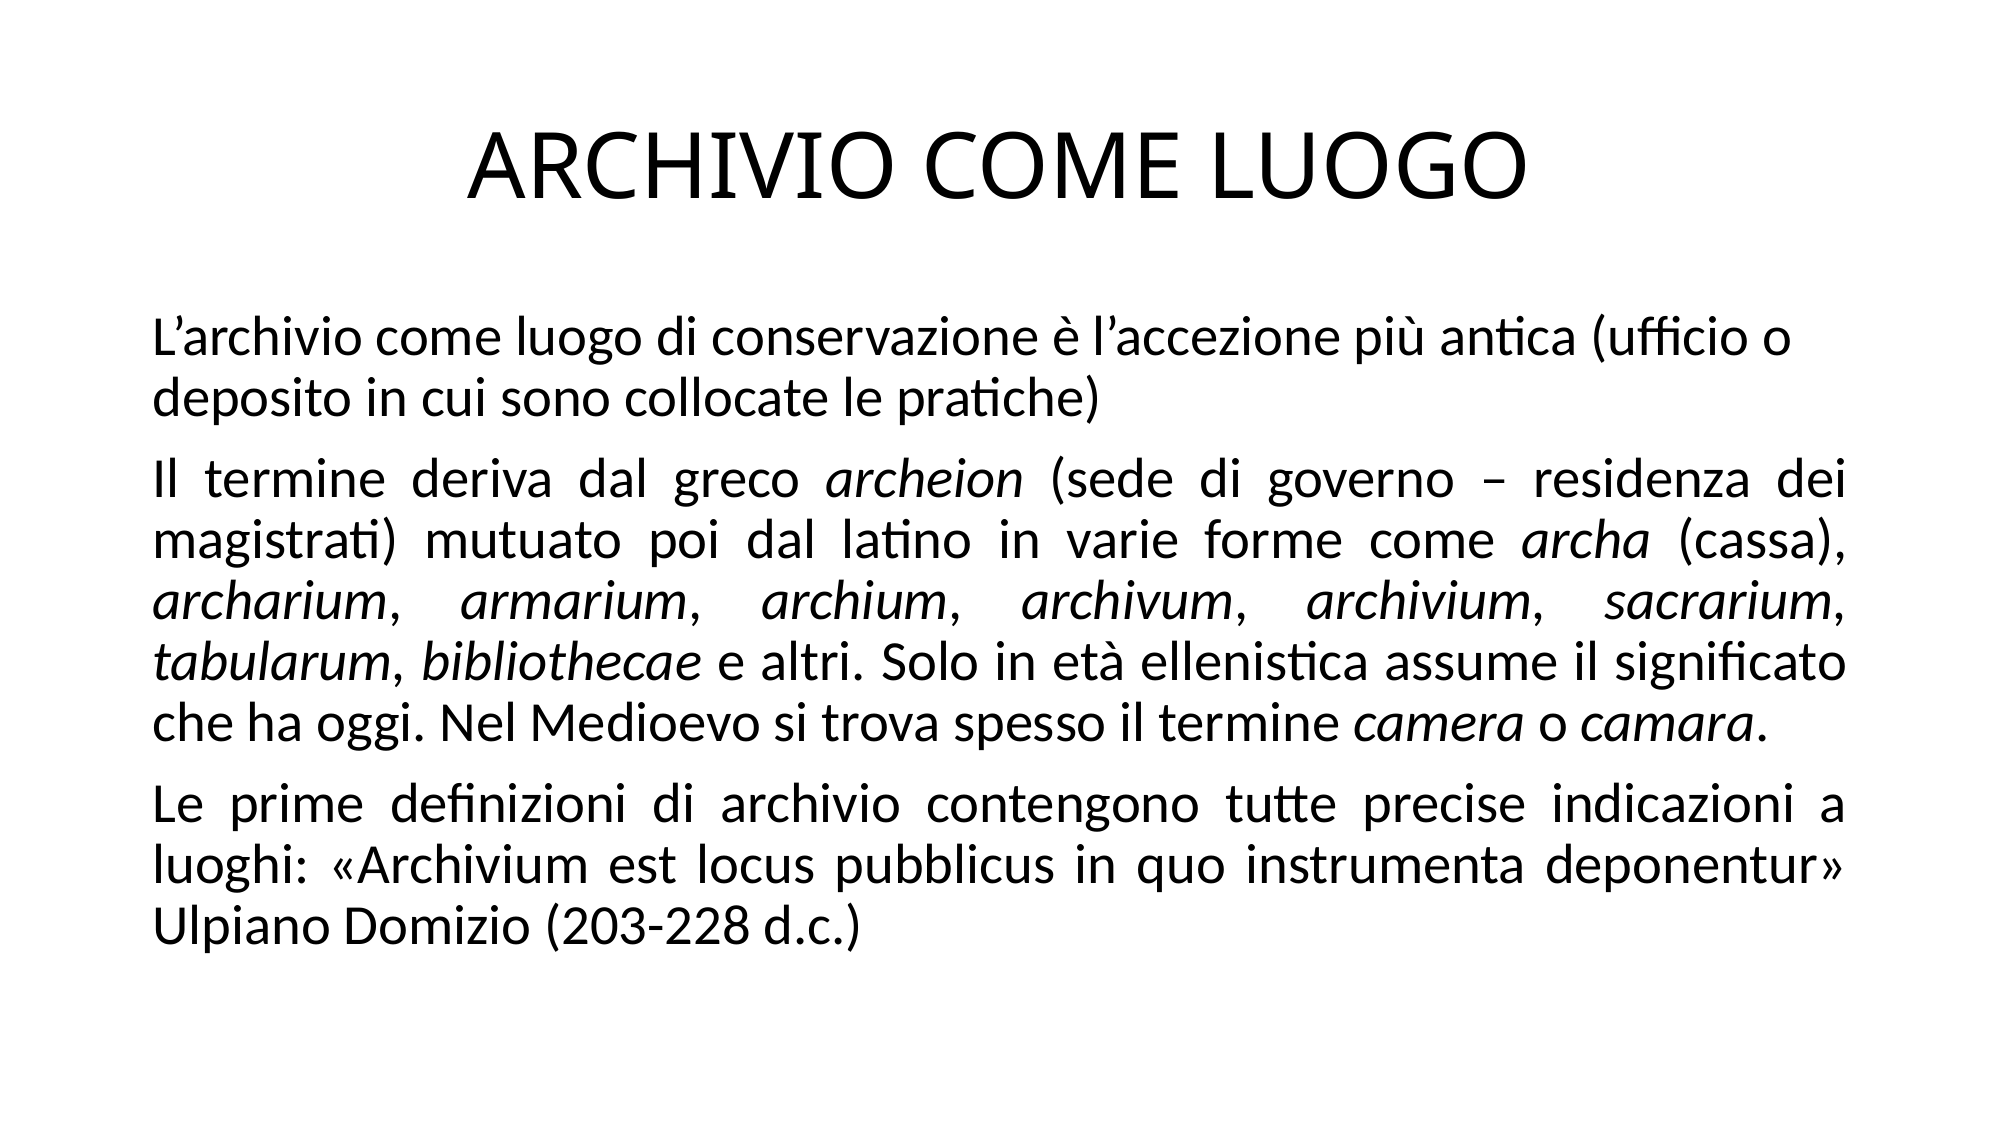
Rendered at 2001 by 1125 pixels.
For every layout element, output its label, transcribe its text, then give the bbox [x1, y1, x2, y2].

list L’archivio come luogo di conservazione è l’accezione più antica (ufficio o deposito in cui sono collocate le pratiche) Il termine deriva dal greco archeion (sede di governo – residenza dei magistrati) mutuato poi dal latino in varie forme come archa (cassa), archarium, armarium, archium, archivum, archivium, sacrarium, tabularum, bibliothecae e altri. Solo in età ellenistica assume il significato che ha oggi. Nel Medioevo si trova spesso il termine camera o camara. Le prime definizioni di archivio contengono tutte precise indicazioni a luoghi: «Archivium est locus pubblicus in quo instrumenta deponentur» Ulpiano Domizio (203-228 d.c.) [137, 299, 1863, 1014]
title ARCHIVIO COME LUOGO [137, 59, 1863, 278]
